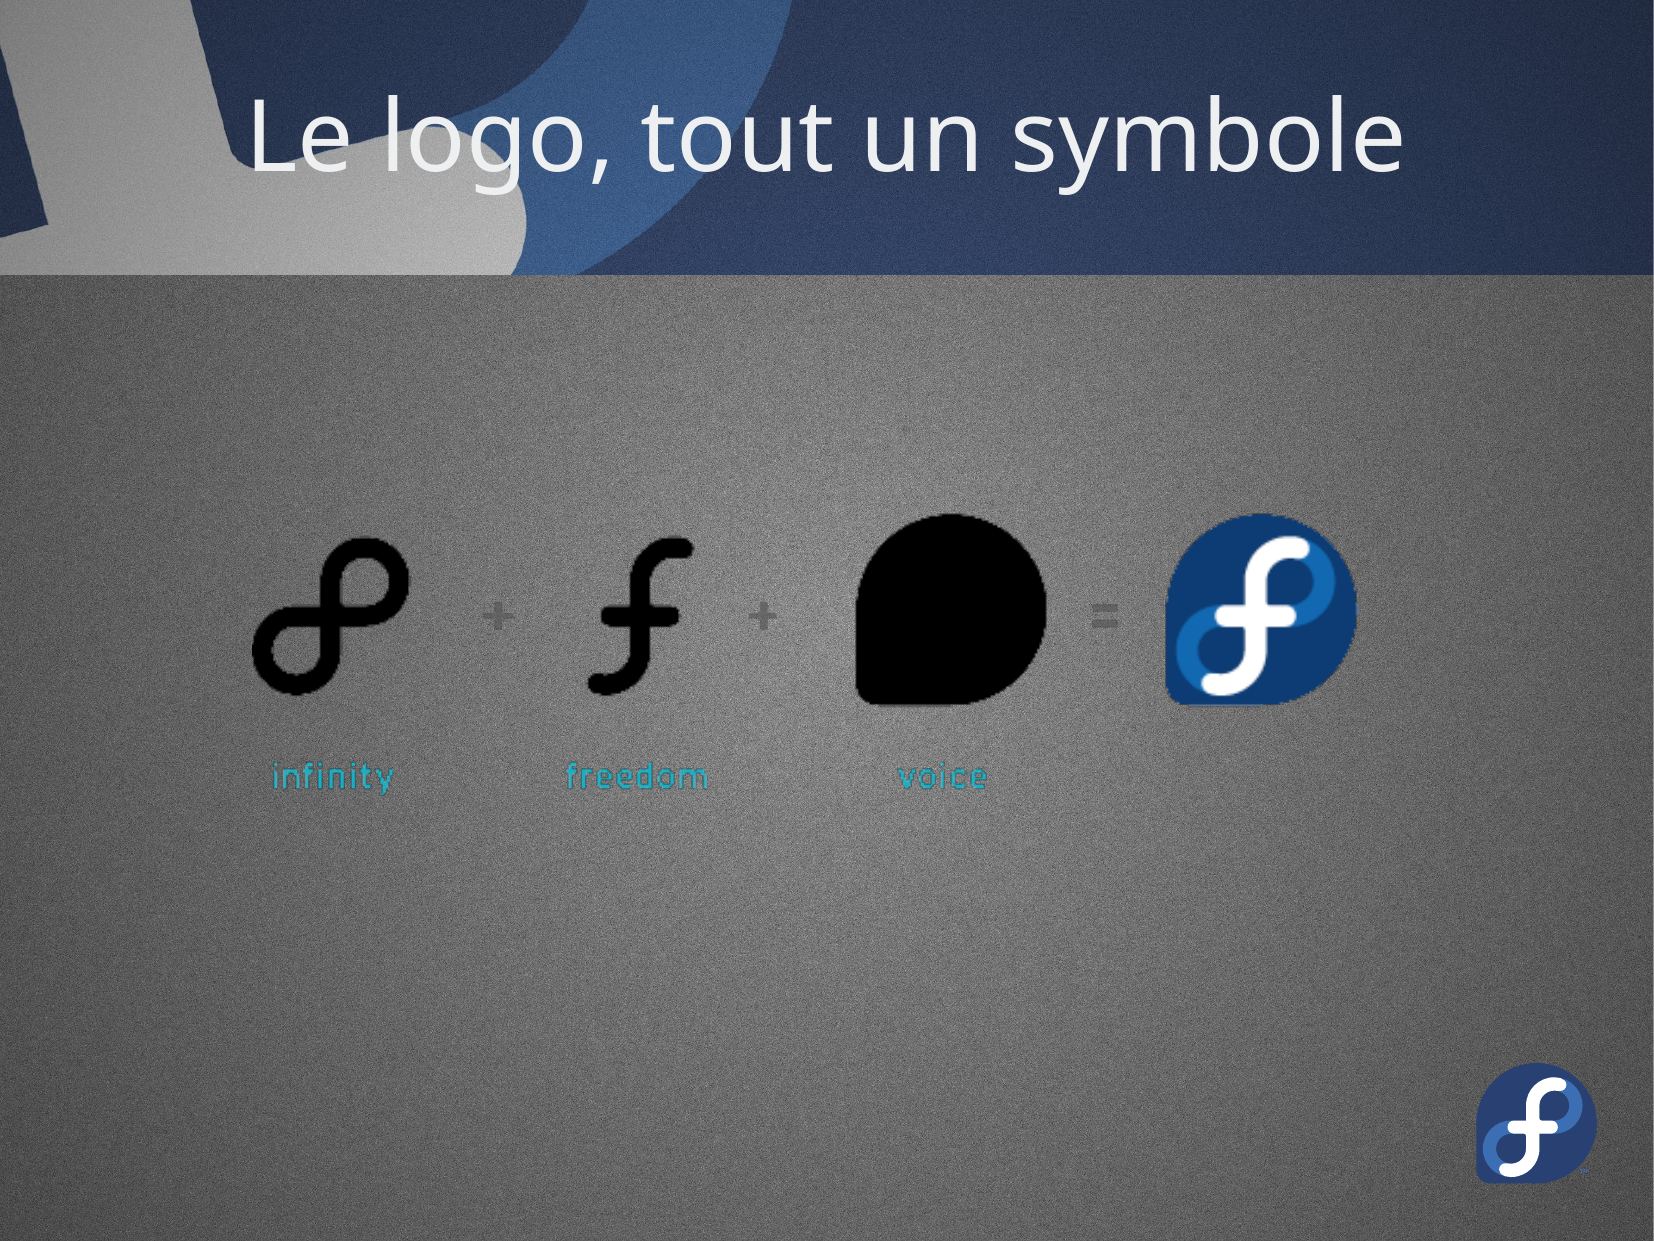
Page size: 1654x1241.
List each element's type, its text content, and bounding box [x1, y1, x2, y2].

title Le logo, tout un symbole [88, 29, 1565, 237]
picture [0, 0, 1654, 1241]
